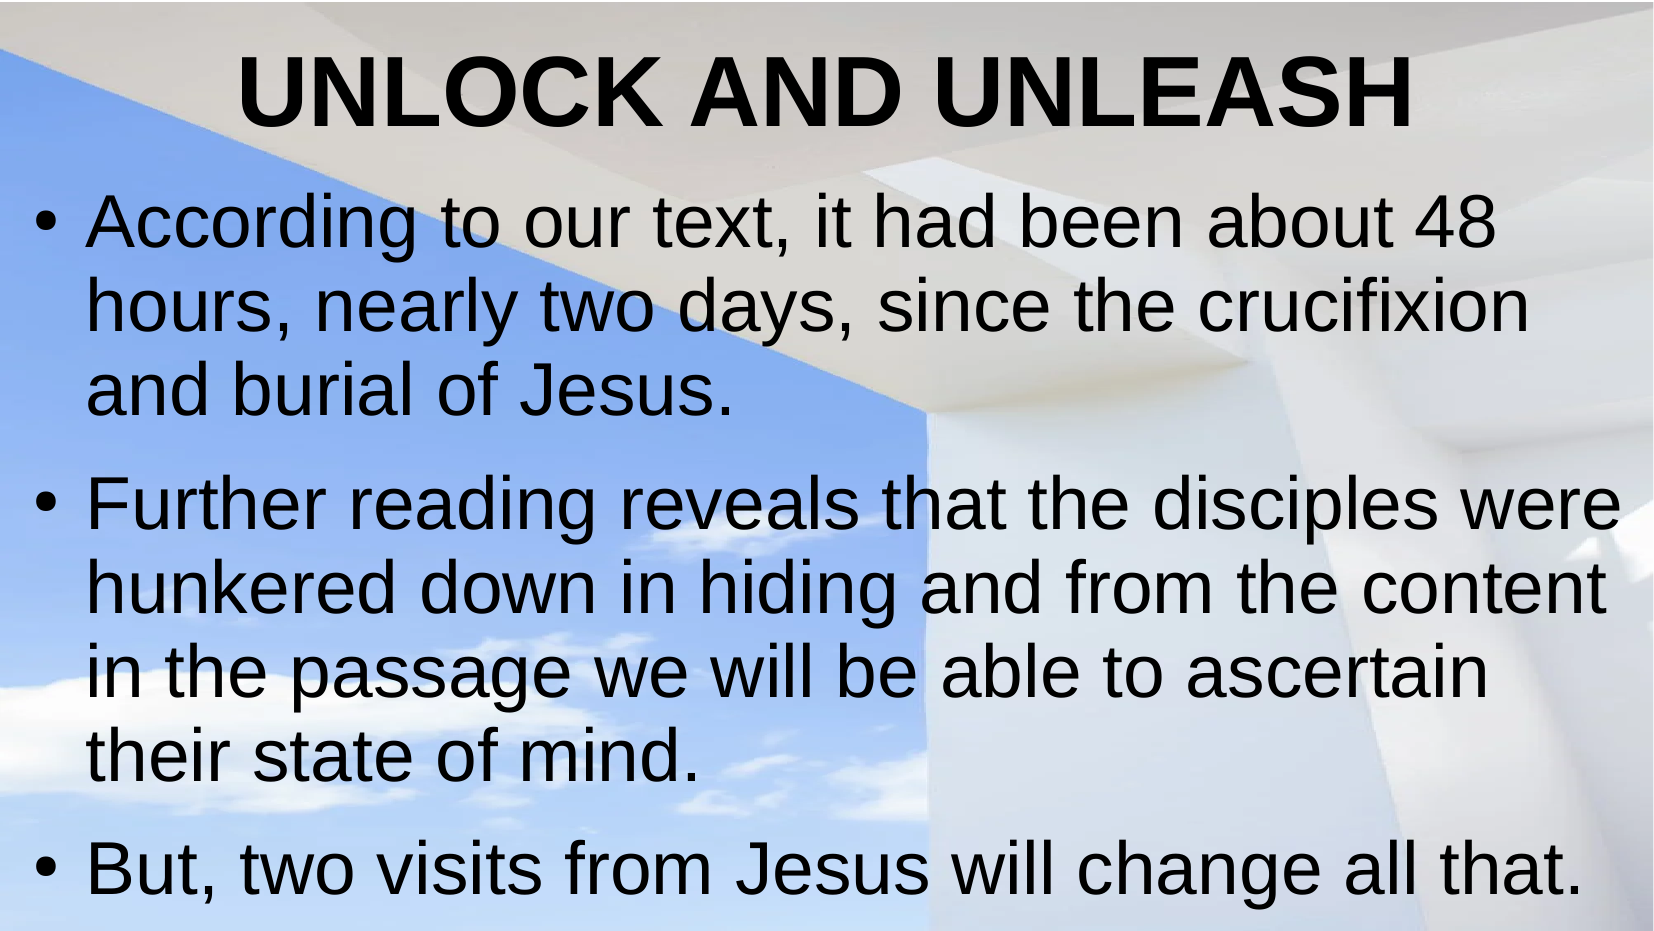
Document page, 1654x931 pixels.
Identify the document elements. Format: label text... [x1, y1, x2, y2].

list According to our text, it had been about 48 hours, nearly two days, since the crucifixion and burial of Jesus. Further reading reveals that the disciples were hunkered down in hiding and from the content in the passage we will be able to ascertain their state of mind. But, two visits from Jesus will change all that. [15, 180, 1636, 916]
picture [0, 2, 1654, 931]
title UNLOCK AND UNLEASH [82, 14, 1571, 170]
